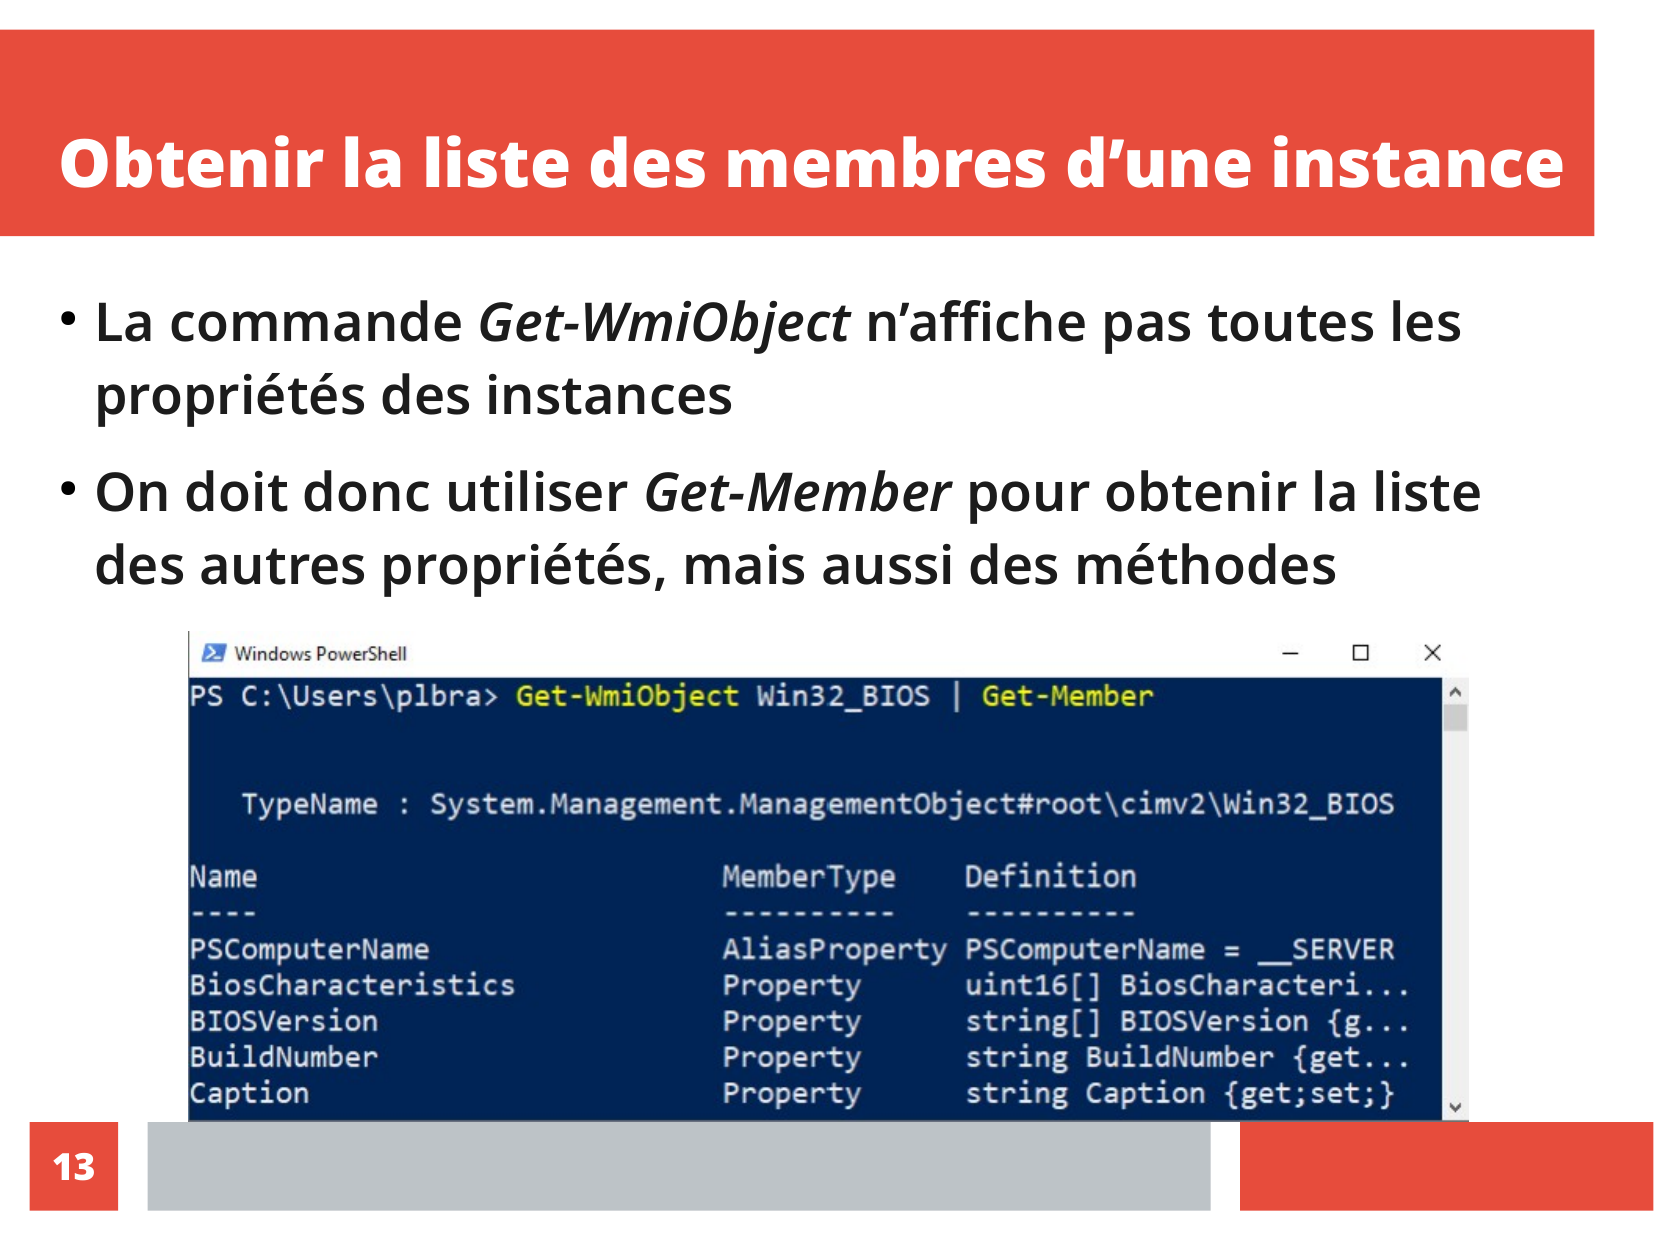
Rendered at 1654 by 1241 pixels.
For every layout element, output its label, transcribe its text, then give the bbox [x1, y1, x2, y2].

title Obtenir la liste des membres d’une instance [59, 59, 1595, 207]
picture [188, 631, 1469, 1123]
list La commande Get-WmiObject n’affiche pas toutes les propriétés des instances On doit donc utiliser Get-Member pour obtenir la liste des autres propriétés, mais aussi des méthodes [59, 283, 1565, 603]
